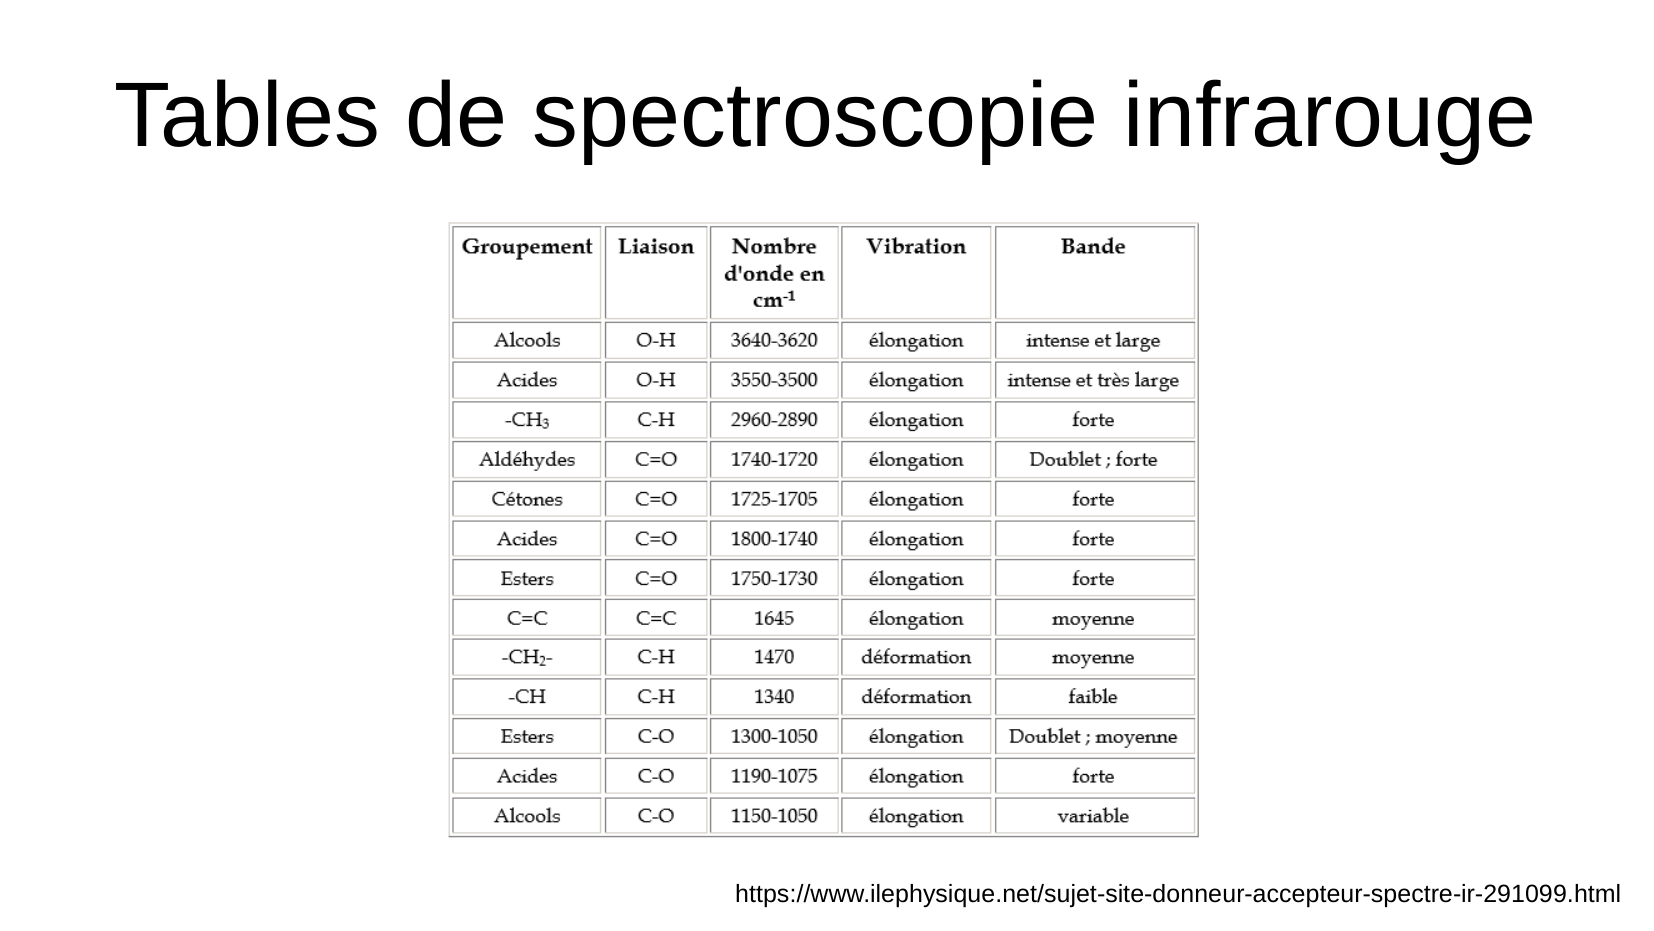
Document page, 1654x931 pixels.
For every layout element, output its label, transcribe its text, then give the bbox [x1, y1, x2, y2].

text_box https://www.ilephysique.net/sujet-site-donneur-accepteur-spectre-ir-291099.html [720, 872, 1654, 931]
title Tables de spectroscopie infrarouge [82, 37, 1571, 193]
picture [425, 200, 1219, 851]
